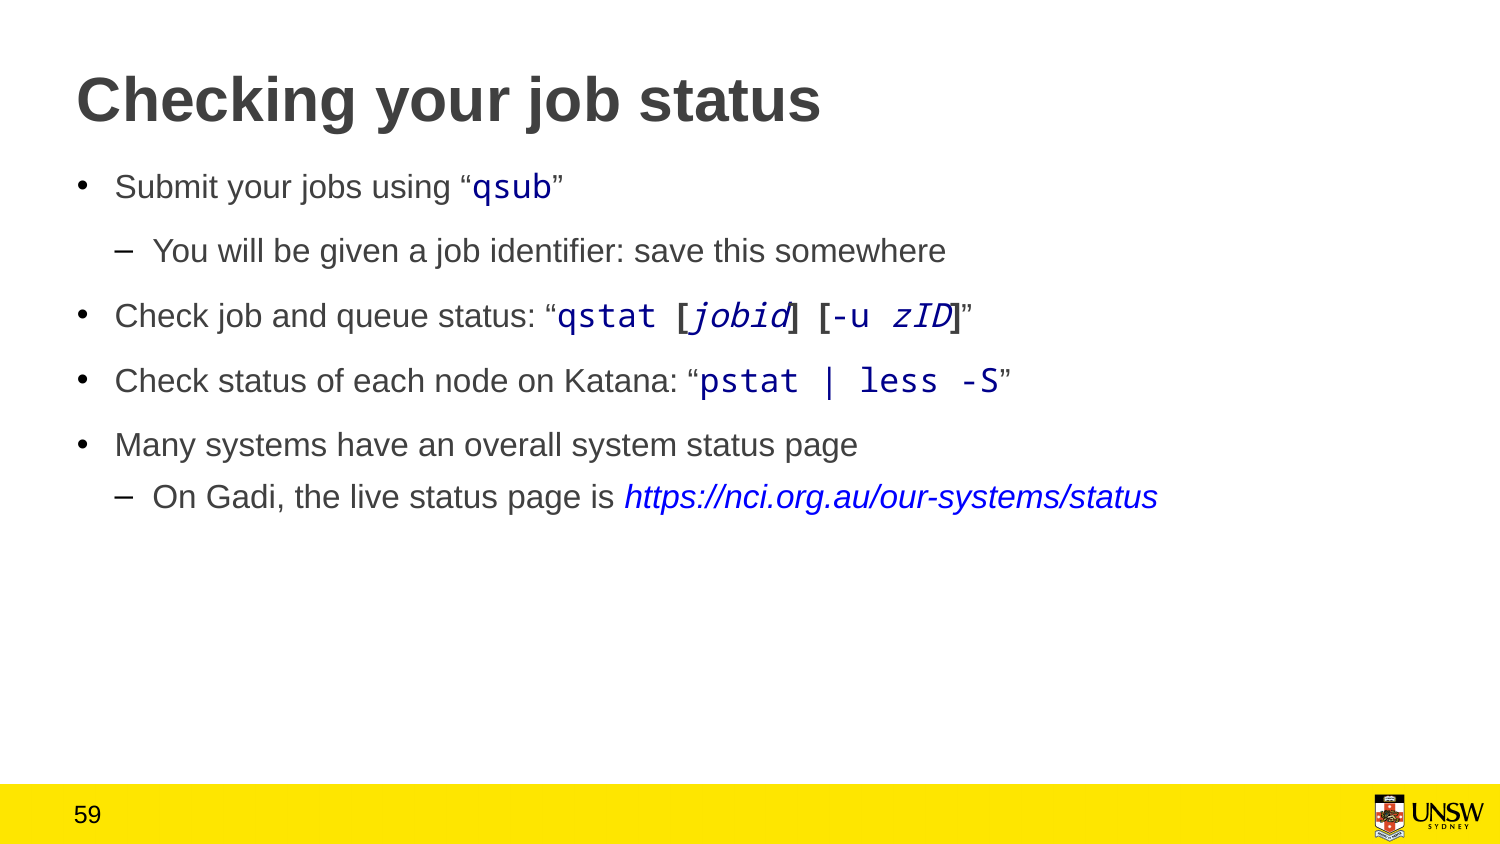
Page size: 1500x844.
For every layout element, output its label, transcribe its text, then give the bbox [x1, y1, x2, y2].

picture [0, 784, 1500, 844]
title Checking your job status [76, 59, 1427, 136]
list Submit your jobs using “qsub” You will be given a job identifier: save this somewhere Check job and queue status: “qstat [jobid] [-u zID]” Check status of each node on Katana: “pstat | less -S” Many systems have an overall system status page On Gadi, the live status page is https://nci.org.au/our-systems/status [76, 165, 1424, 756]
text_box <number> [59, 791, 219, 839]
